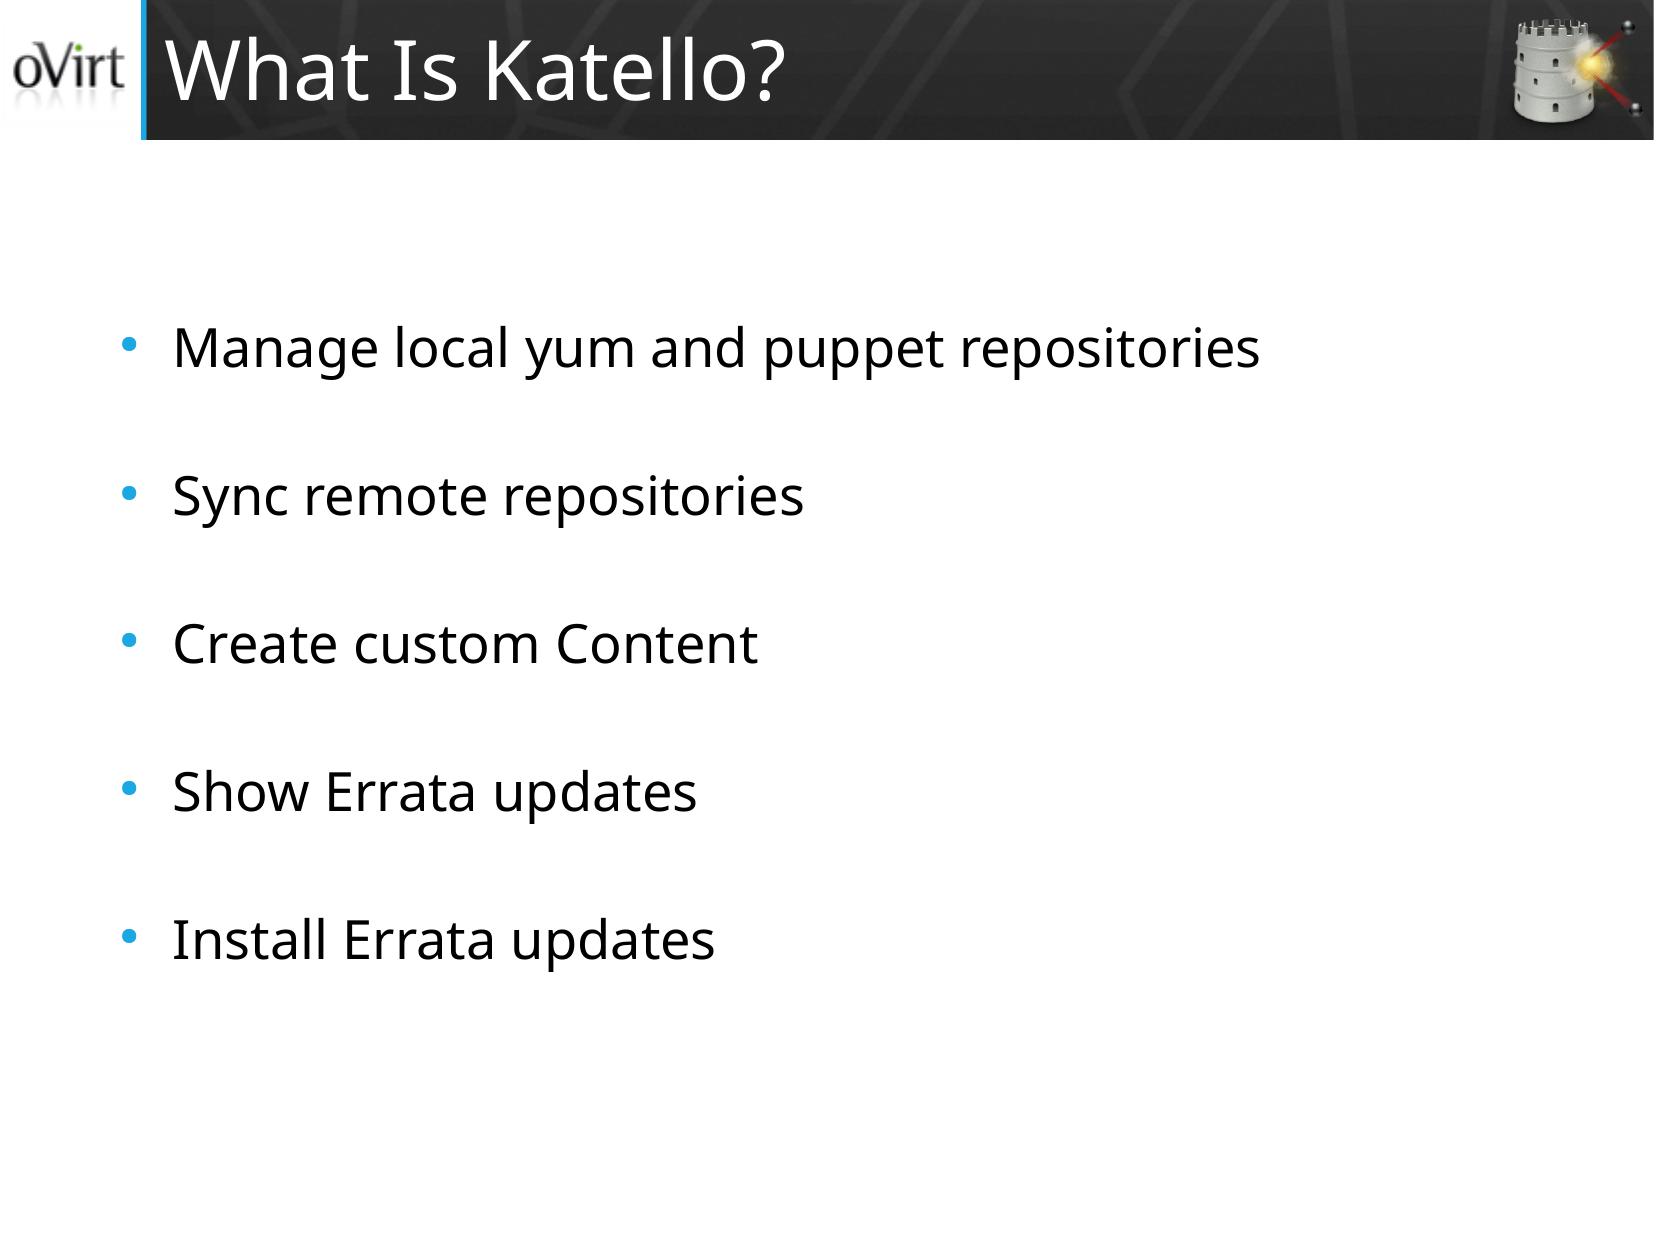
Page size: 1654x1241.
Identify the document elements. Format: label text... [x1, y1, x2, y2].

text_box Manage local yum and puppet repositories Sync remote repositories Create custom Content Show Errata updates Install Errata updates [87, 244, 1561, 899]
picture [0, 0, 1654, 151]
title What Is Katello? [164, 18, 1500, 119]
